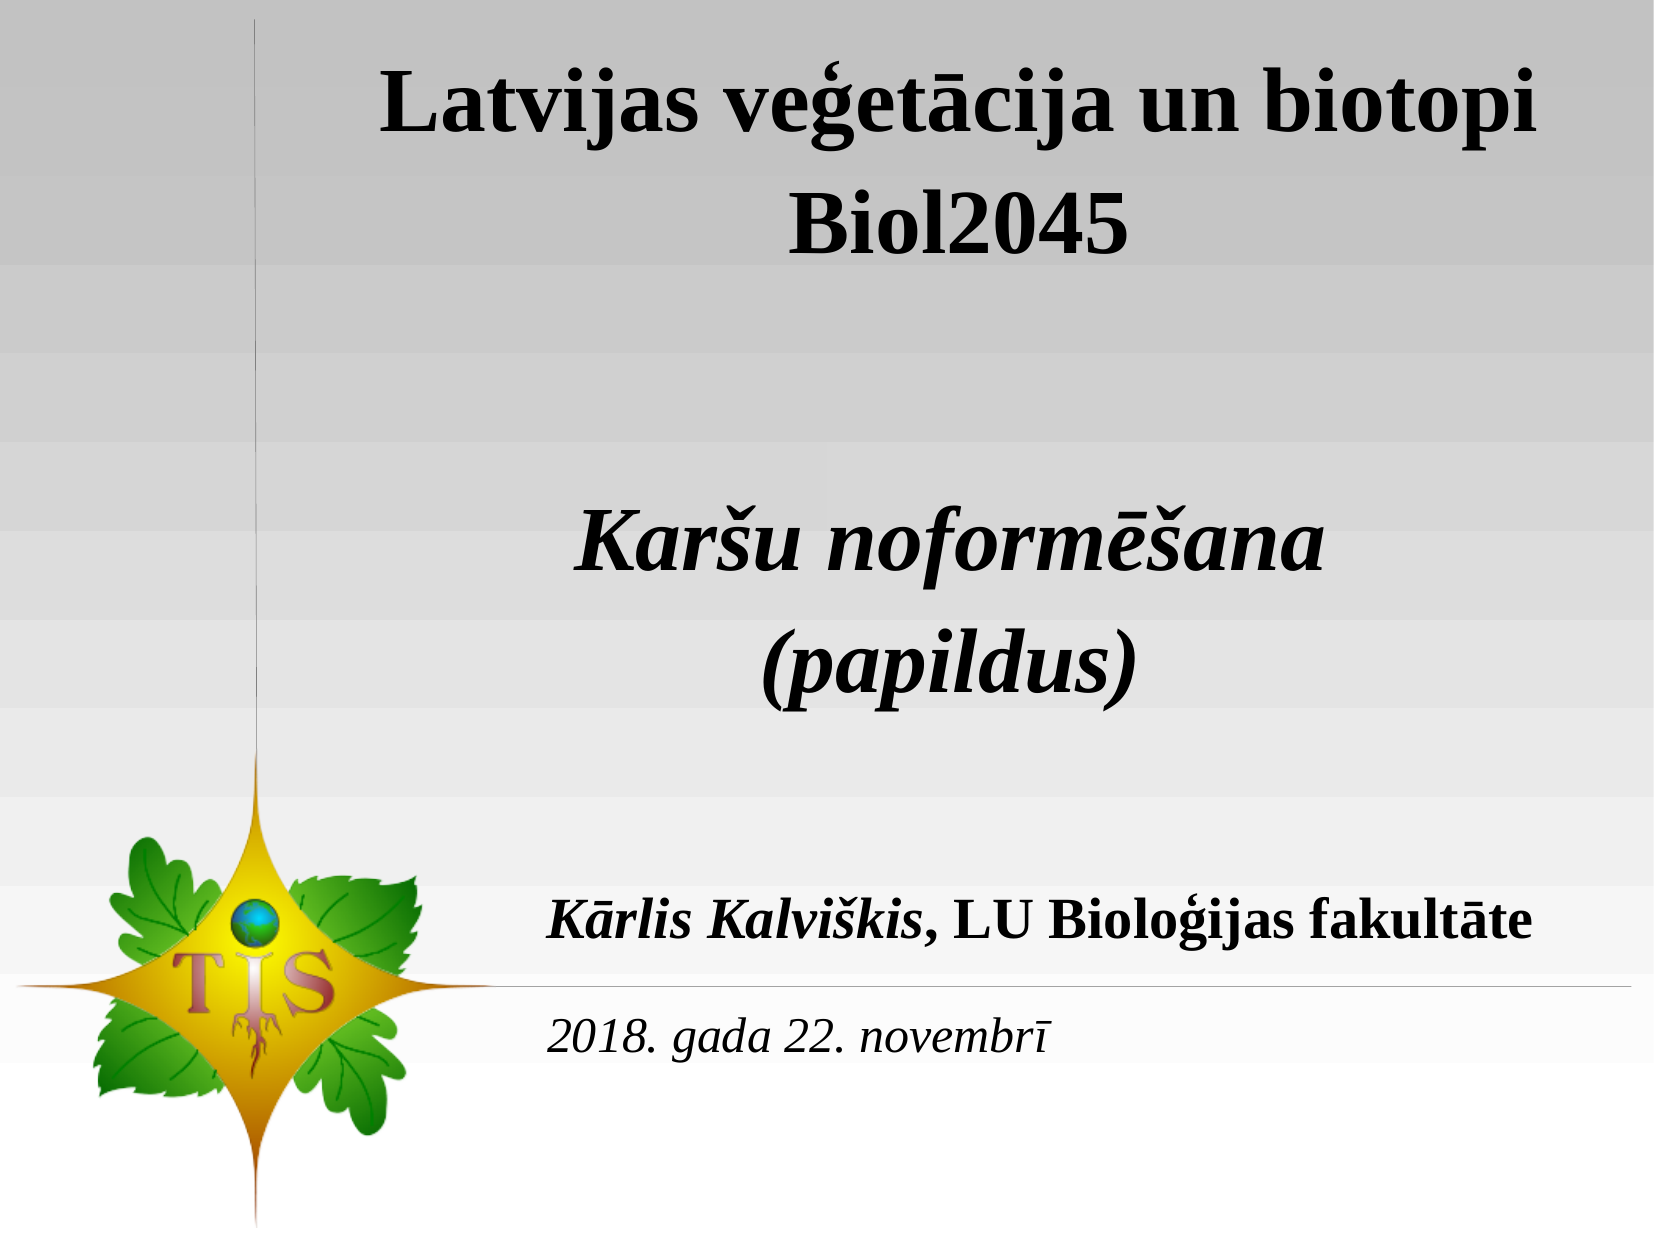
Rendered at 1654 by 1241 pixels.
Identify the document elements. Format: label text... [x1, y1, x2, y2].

picture [0, 0, 1654, 1241]
title Karšu noformēšana (papildus) [295, 324, 1607, 857]
text_box Kārlis Kalviškis, LU Bioloģijas fakultāte [546, 886, 1535, 952]
text_box 2018. gada 22. novembrī [547, 1007, 1148, 1099]
